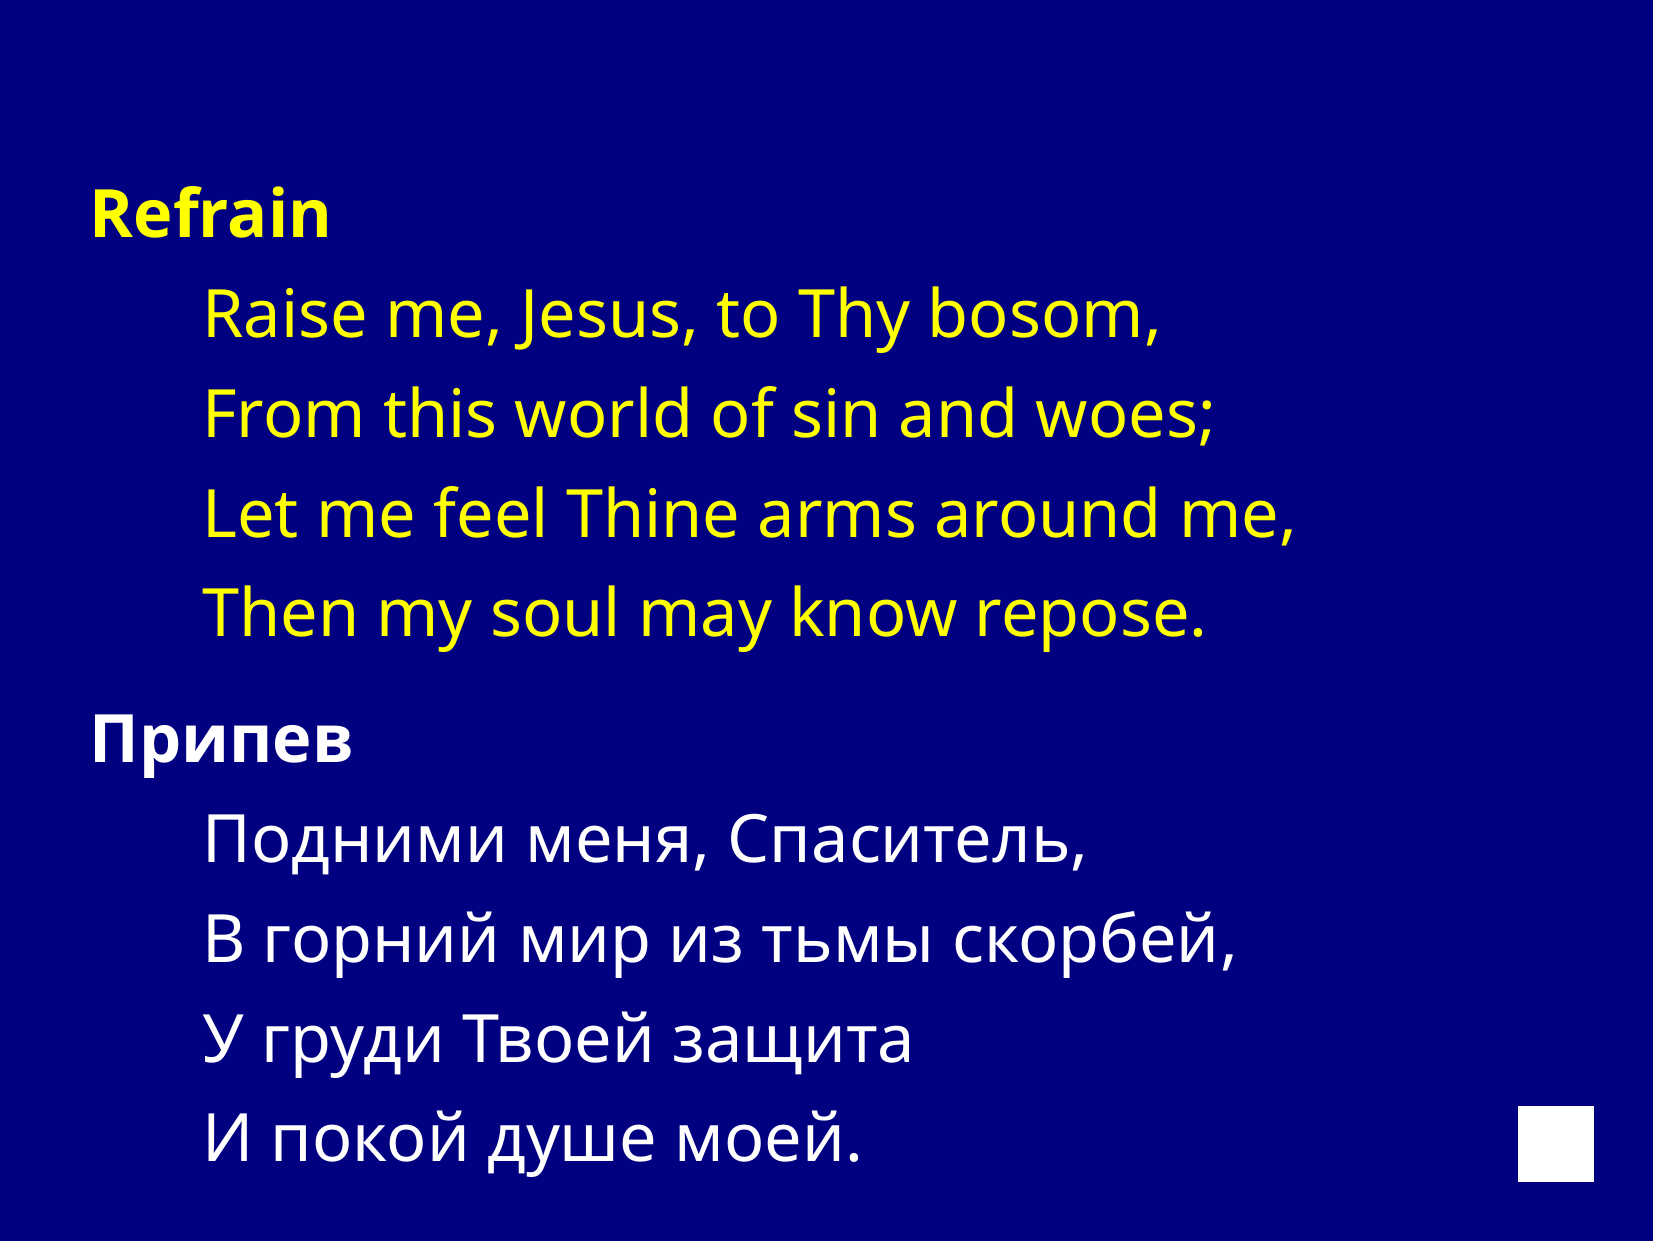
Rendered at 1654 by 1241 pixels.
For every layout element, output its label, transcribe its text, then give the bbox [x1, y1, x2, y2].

text_box Припев Подними меня, Спаситель, В горний мир из тьмы скорбей, У груди Твоей защита И покой душе моей. [75, 675, 1576, 1163]
text_box Refrain Raise me, Jesus, to Thy bosom, From this world of sin and woes; Let me feel Thine arms around me, Then my soul may know repose. [75, 150, 1576, 638]
text_box [1518, 1106, 1594, 1182]
